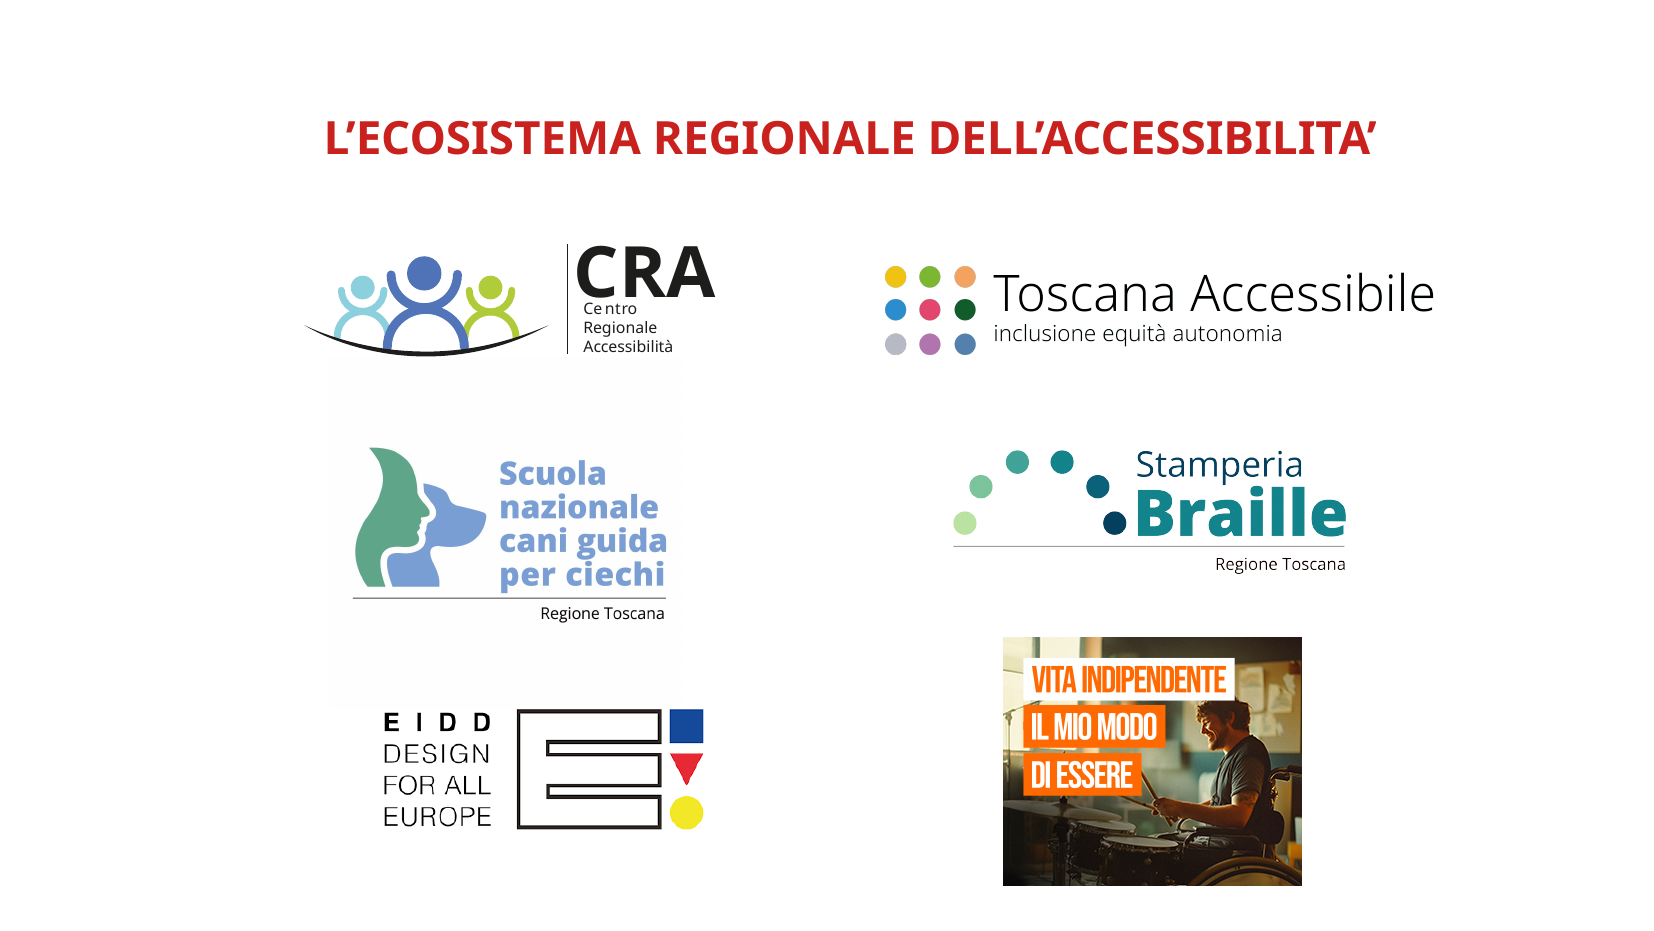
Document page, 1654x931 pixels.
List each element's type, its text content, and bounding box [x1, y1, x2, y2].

picture [885, 266, 1443, 355]
picture [940, 433, 1359, 591]
picture [1003, 637, 1302, 886]
picture [303, 236, 739, 830]
title L’ECOSISTEMA REGIONALE DELL’ACCESSIBILITA’ [106, 59, 1595, 215]
